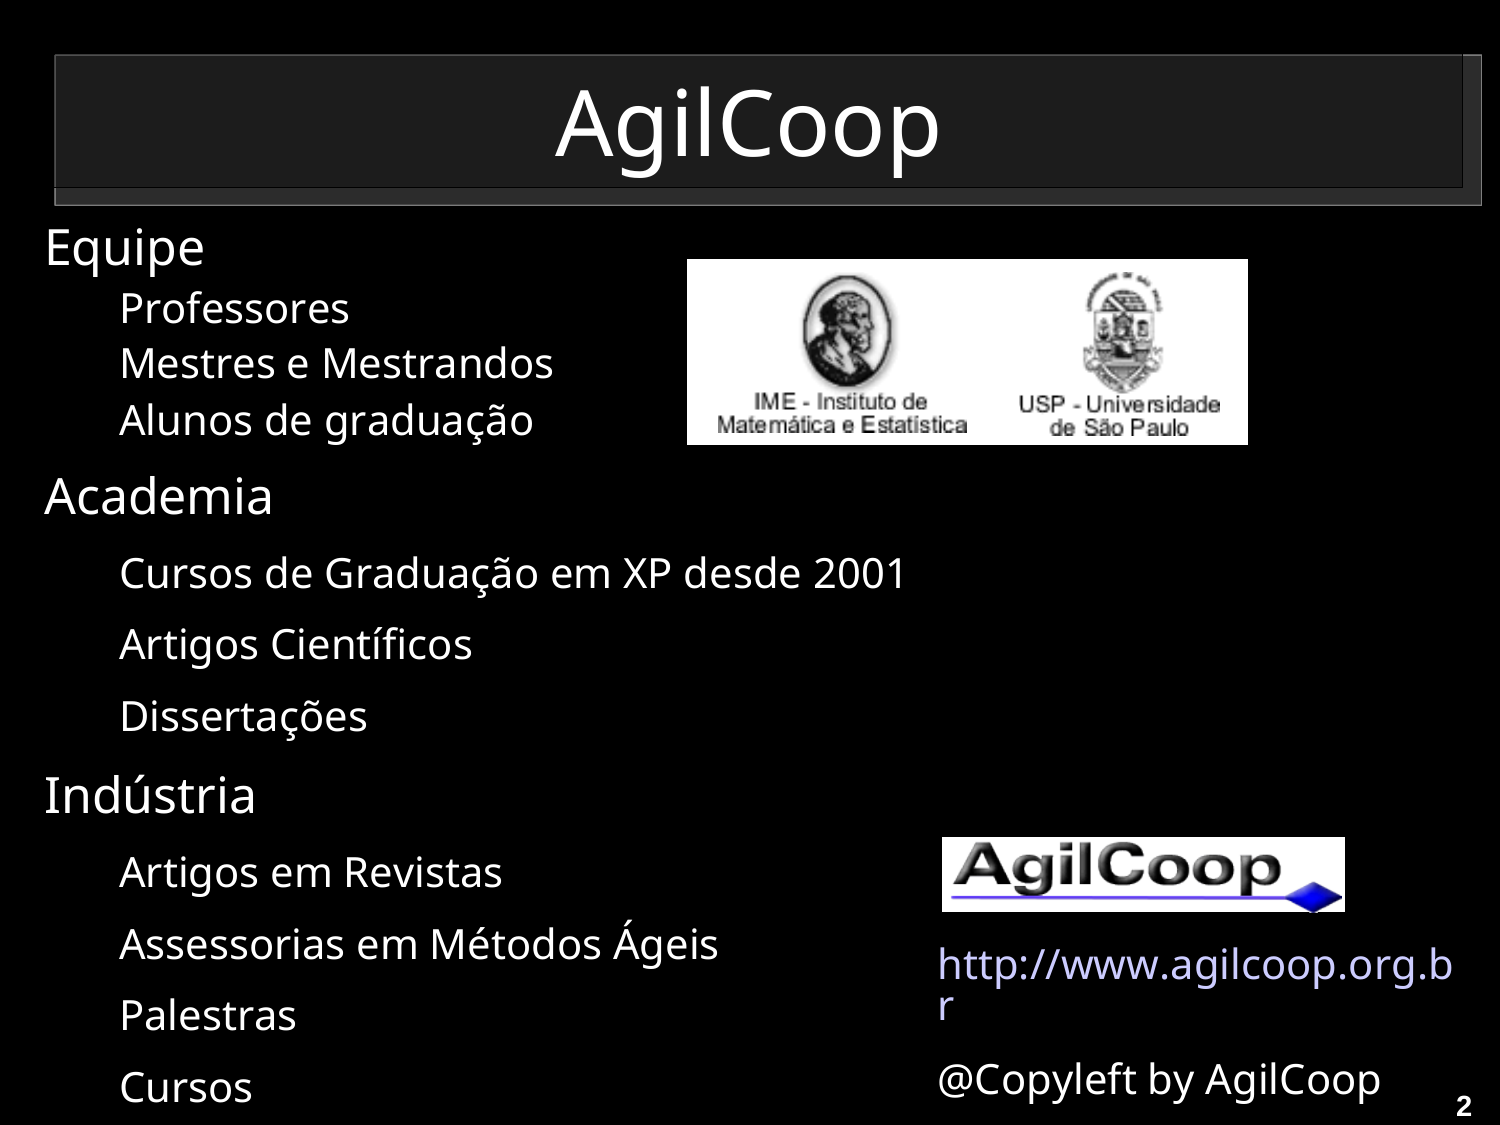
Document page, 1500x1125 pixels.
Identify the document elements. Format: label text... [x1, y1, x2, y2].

text_box [686, 258, 1250, 447]
picture [950, 839, 1342, 913]
list Equipe Professores Mestres e Mestrandos Alunos de graduação Academia Cursos de Graduação em XP desde 2001 Artigos Científicos Dissertações Indústria Artigos em Revistas Assessorias em Métodos Ágeis Palestras Cursos [29, 213, 976, 1098]
title AgilCoop [29, 35, 1469, 207]
picture [718, 272, 967, 434]
picture [1019, 272, 1220, 436]
text_box http://www.agilcoop.org.br @Copyleft by AgilCoop [937, 937, 1470, 1088]
text_box [941, 836, 1347, 913]
